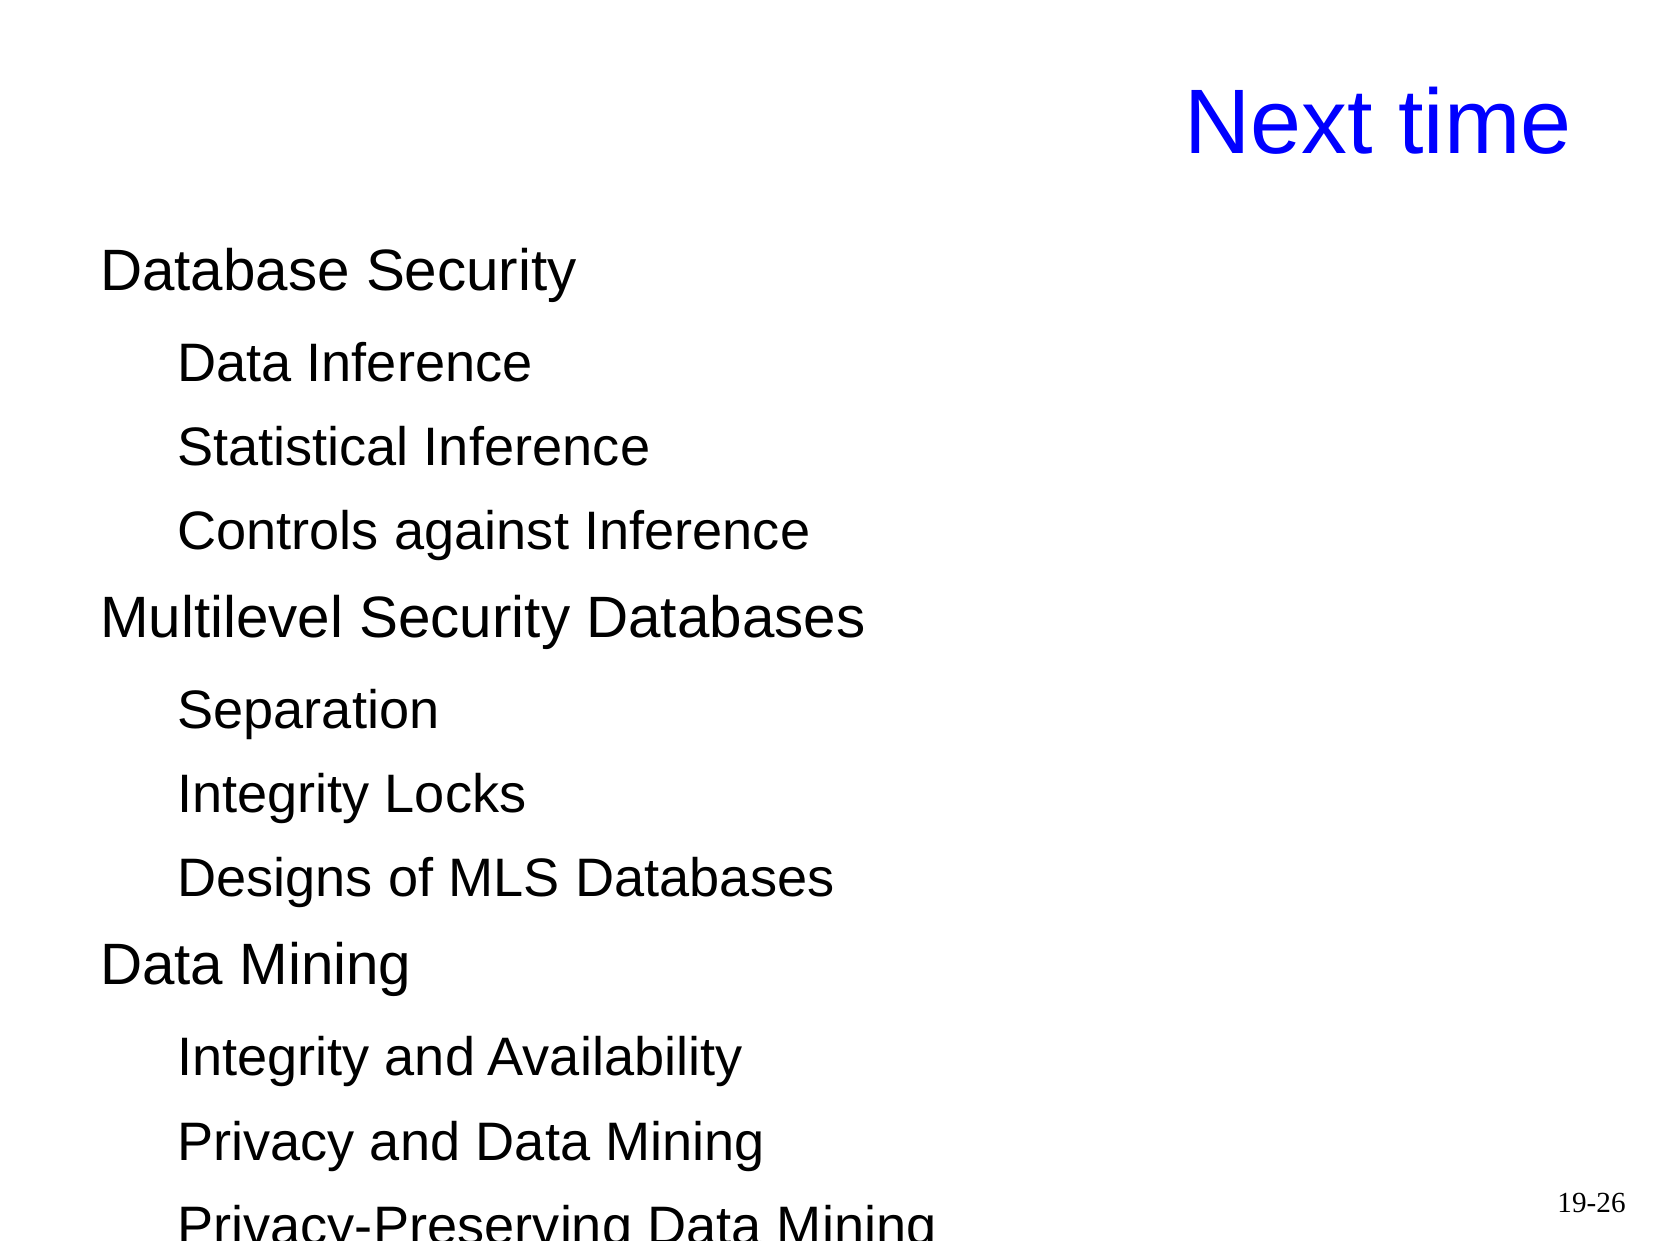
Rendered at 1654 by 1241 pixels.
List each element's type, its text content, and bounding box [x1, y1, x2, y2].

list Database Security Data Inference Statistical Inference Controls against Inference Multilevel Security Databases Separation Integrity Locks Designs of MLS Databases Data Mining Integrity and Availability Privacy and Data Mining Privacy-Preserving Data Mining [82, 237, 1571, 1241]
title Next time [84, 18, 1573, 226]
